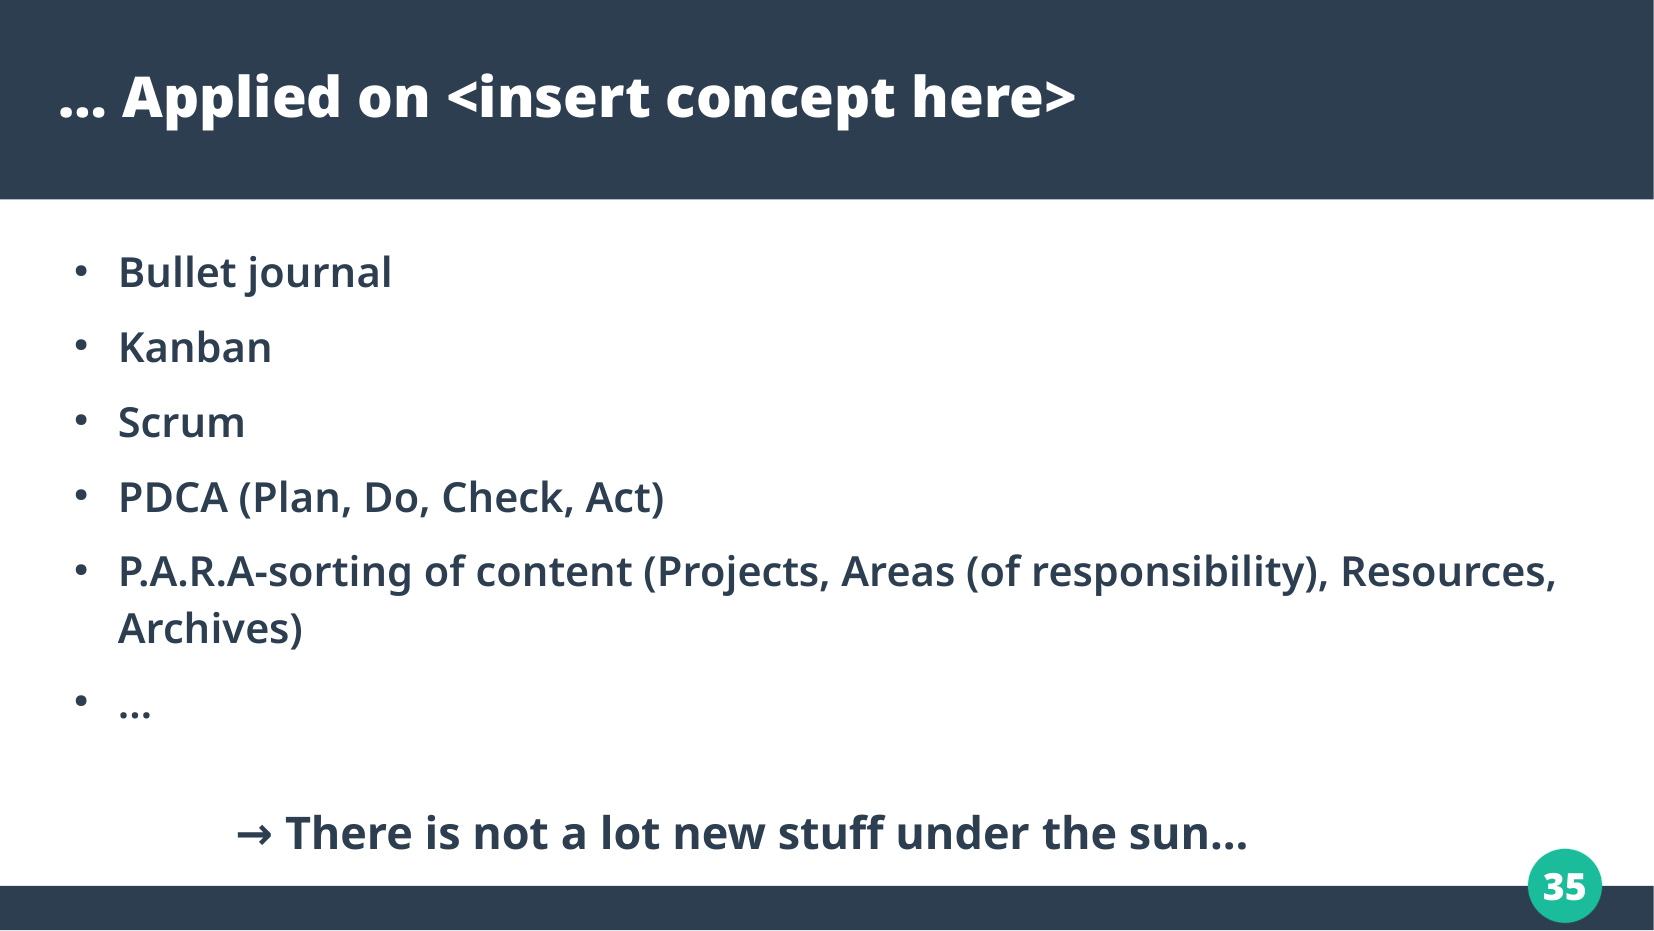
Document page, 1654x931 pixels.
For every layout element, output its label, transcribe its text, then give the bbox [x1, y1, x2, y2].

list Bullet journal Kanban Scrum PDCA (Plan, Do, Check, Act) P.A.R.A-sorting of content (Projects, Areas (of responsibility), Resources, Archives) … → There is not a lot new stuff under the sun... [59, 243, 1595, 864]
title … Applied on <insert concept here> [59, 37, 1595, 155]
